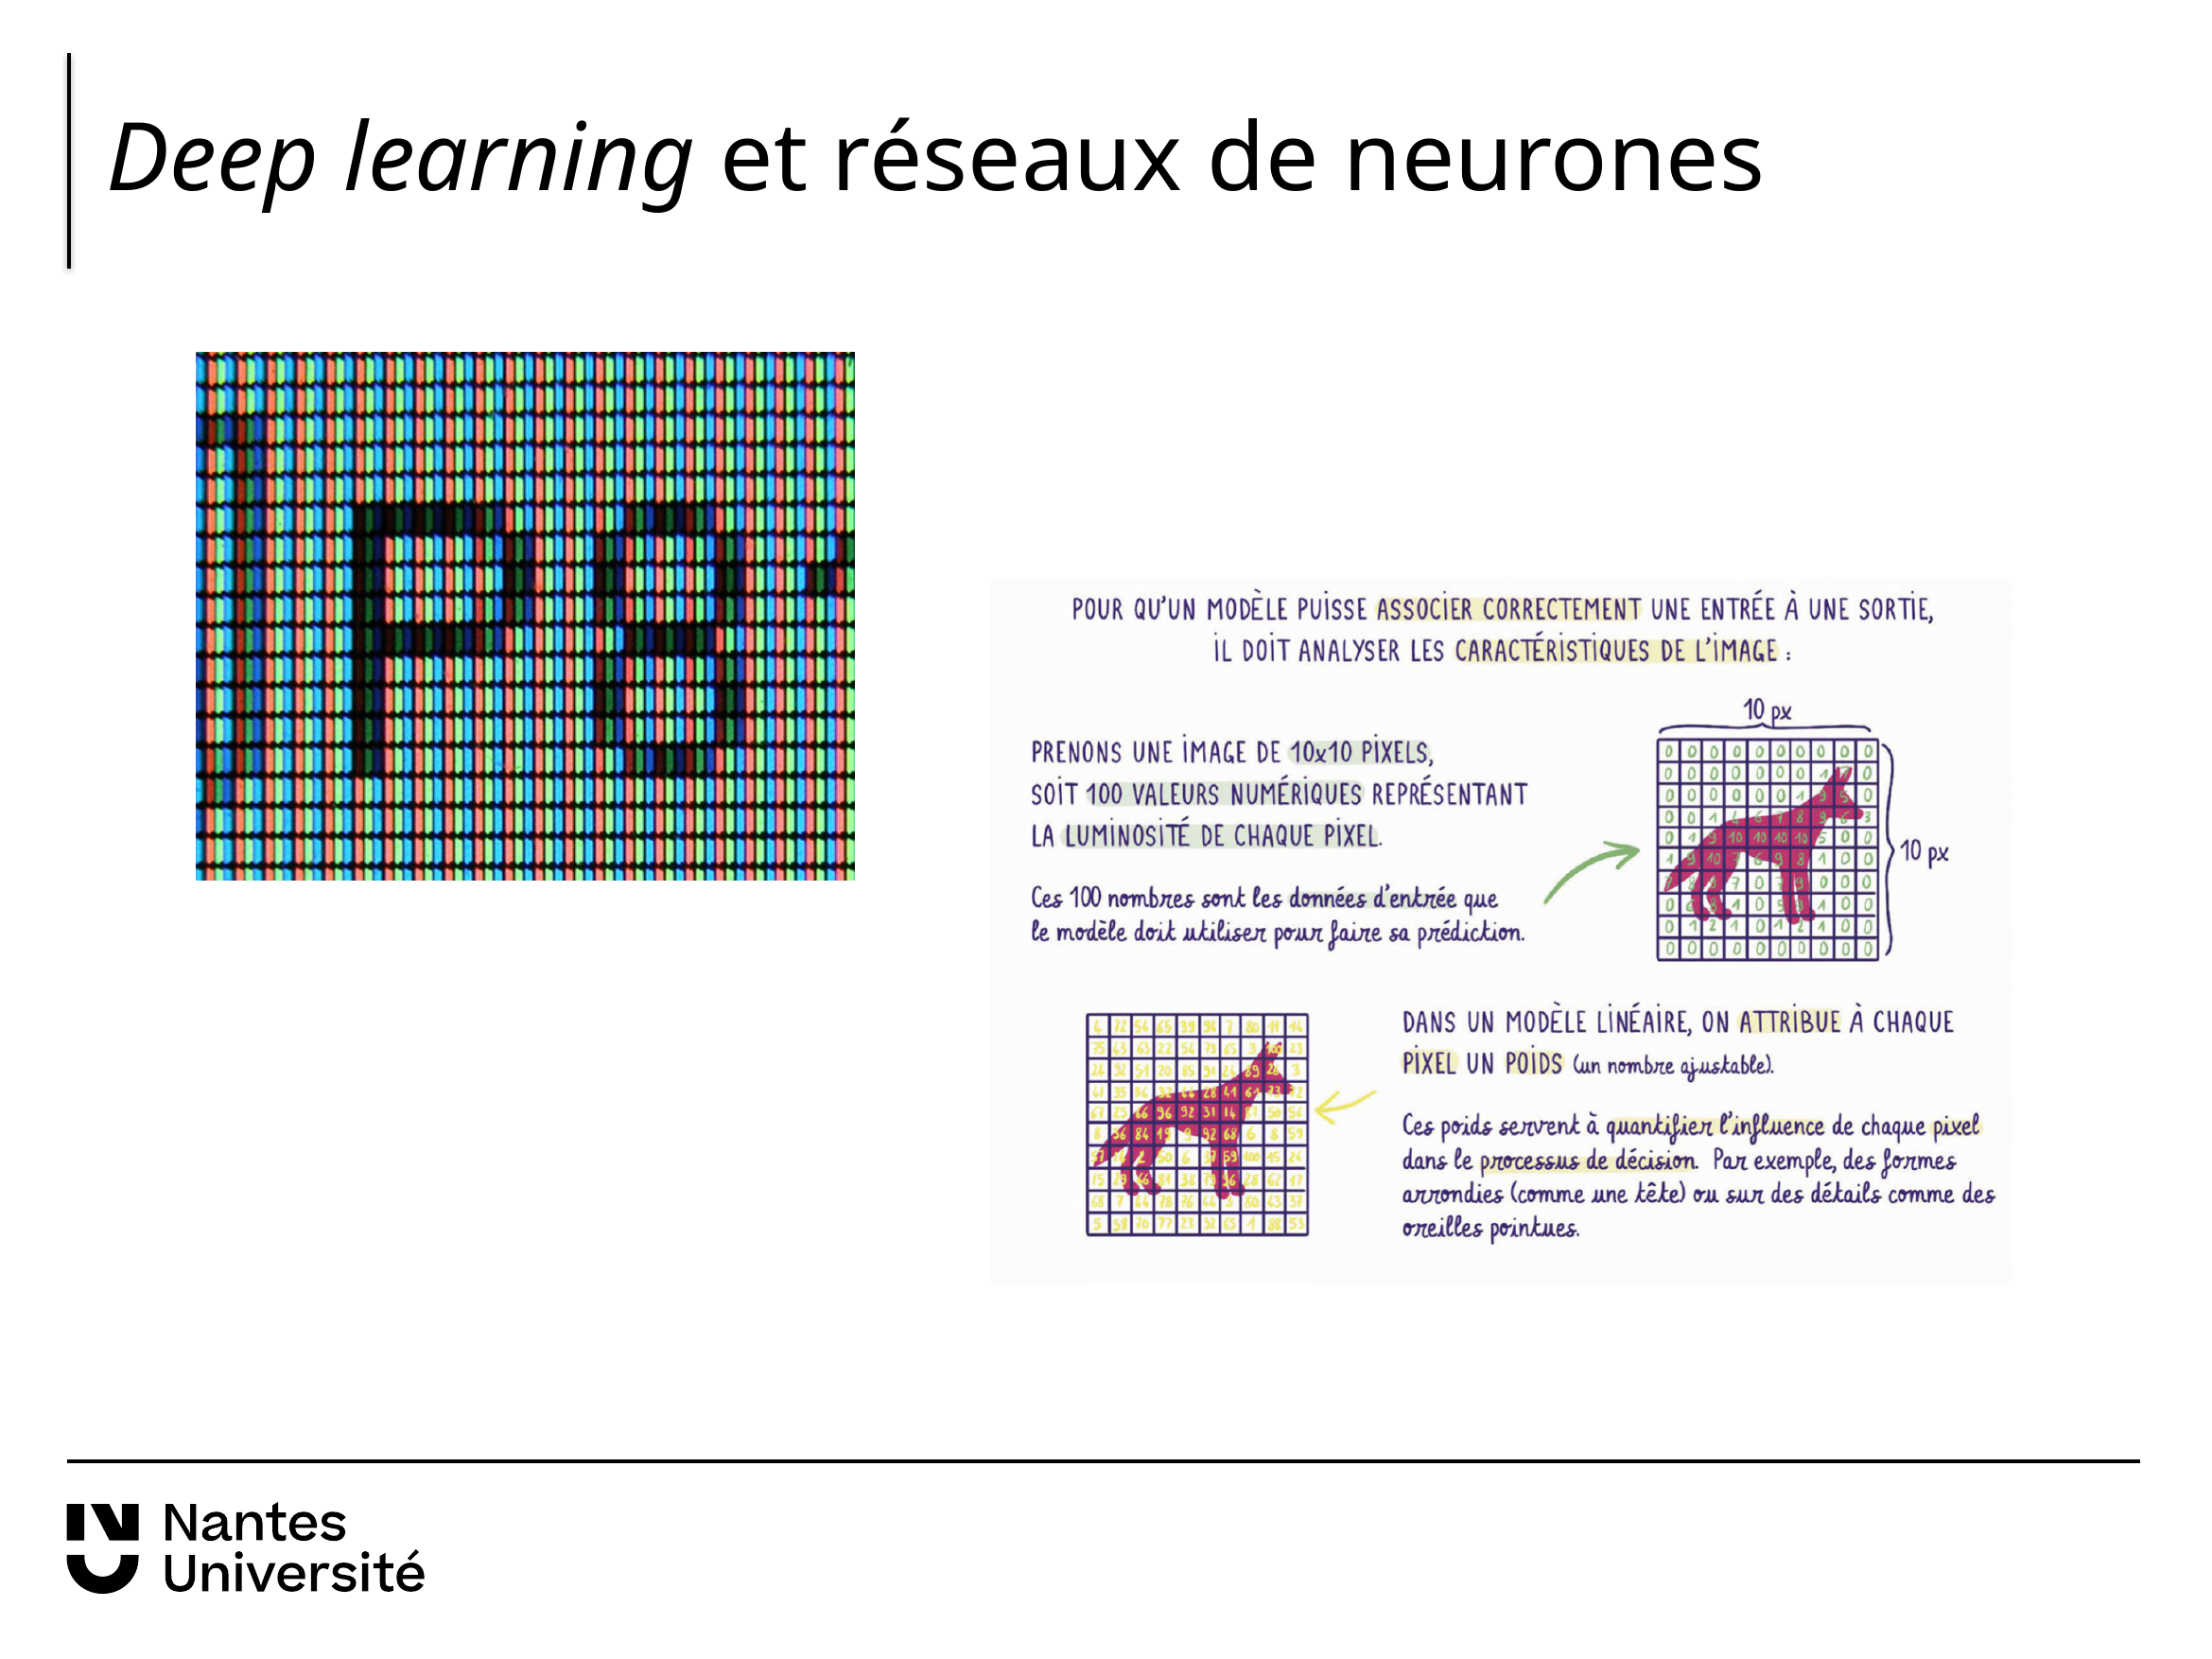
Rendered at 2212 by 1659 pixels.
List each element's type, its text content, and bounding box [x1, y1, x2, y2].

title Deep learning et réseaux de neurones [106, 89, 2029, 219]
picture [936, 578, 2062, 1307]
picture [196, 352, 855, 881]
